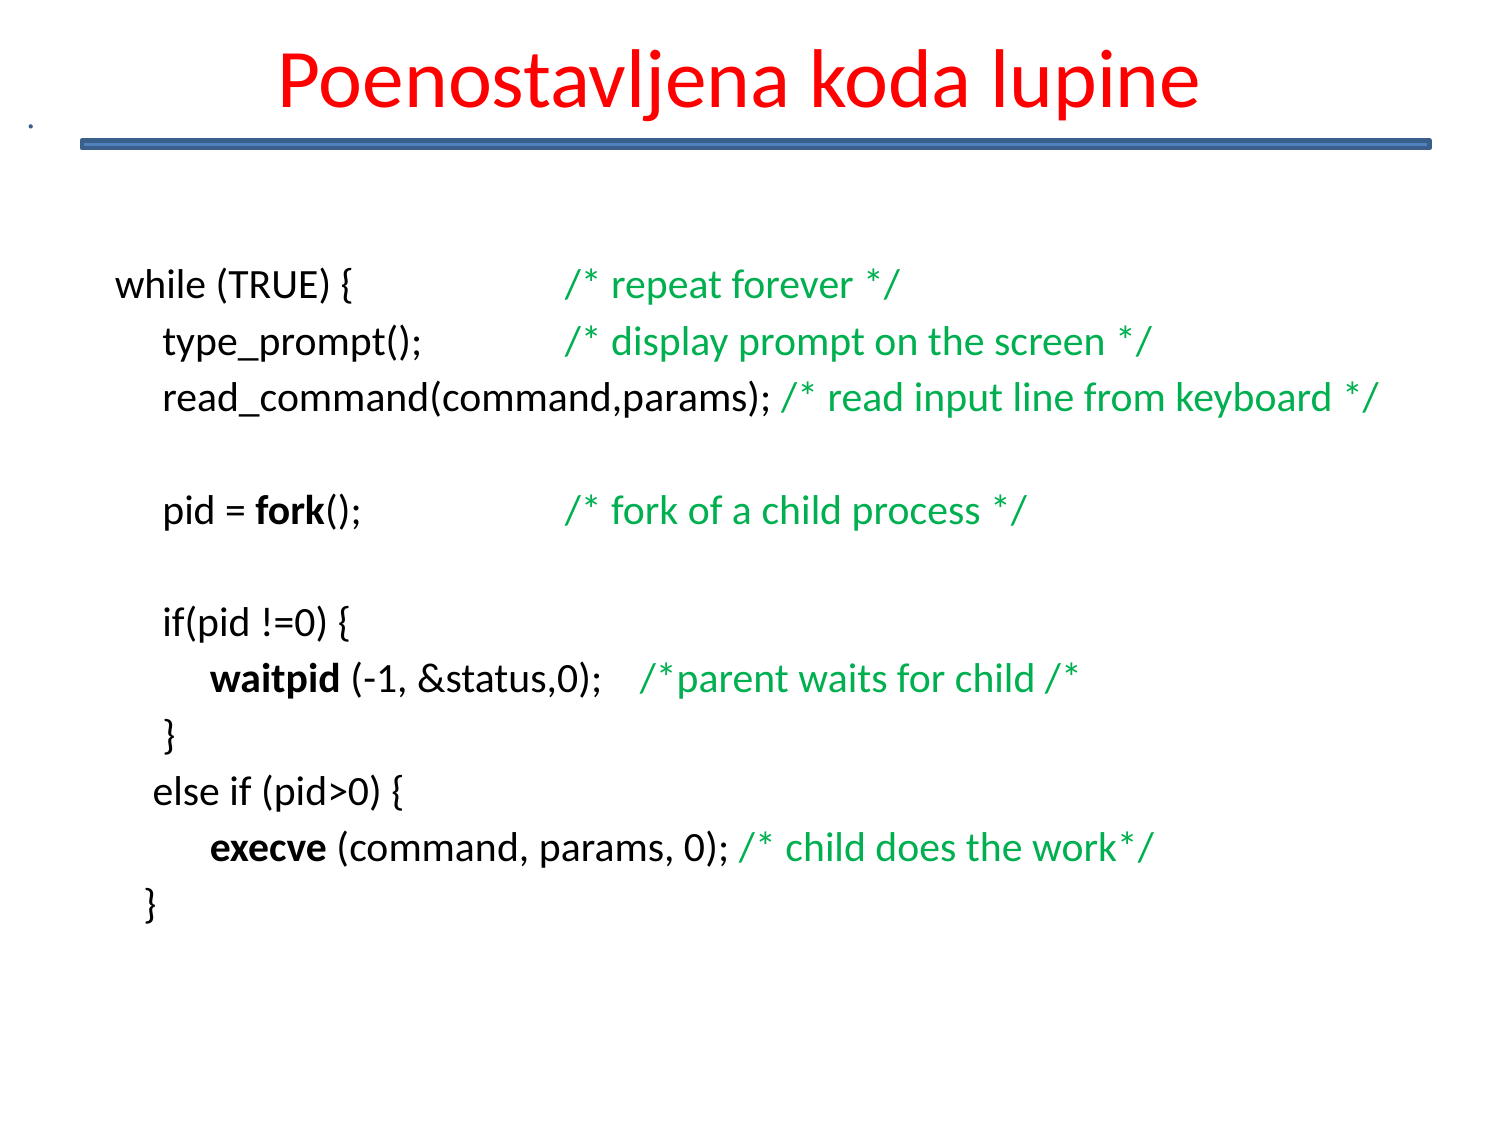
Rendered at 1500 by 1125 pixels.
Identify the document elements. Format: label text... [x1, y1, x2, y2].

title Poenostavljena koda lupine [64, 0, 1415, 149]
text_box while (TRUE) { /* repeat forever */ type_prompt(); /* display prompt on the screen */ read_command(command,params); /* read input line from keyboard */ pid = fork(); /* fork of a child process */ if(pid !=0) { waitpid (-1, &status,0); /*parent waits for child /* } else if (pid>0) { execve (command, params, 0); /* child does the work*/ } [99, 249, 1413, 991]
